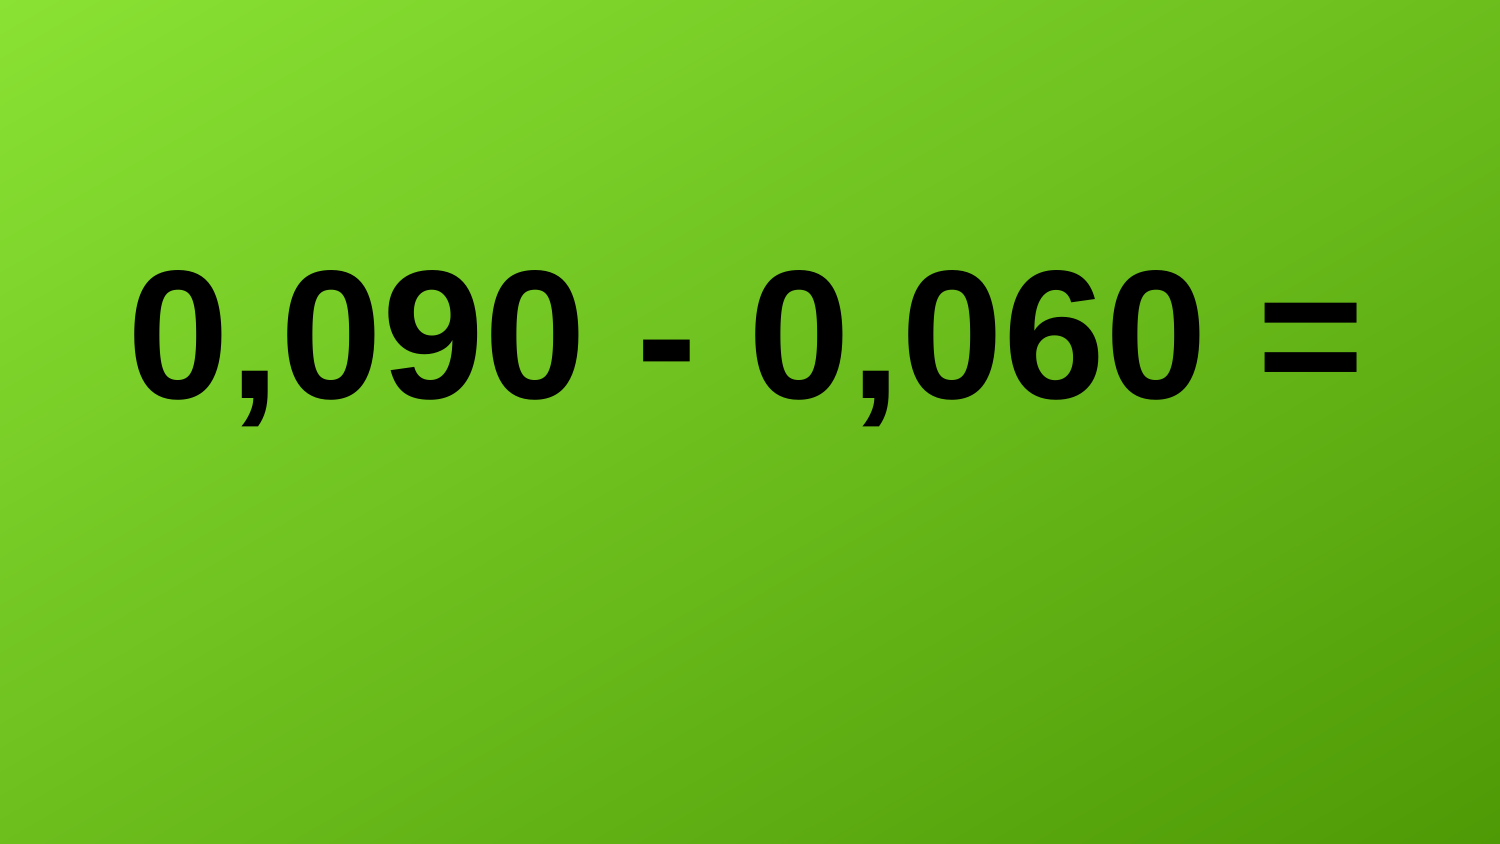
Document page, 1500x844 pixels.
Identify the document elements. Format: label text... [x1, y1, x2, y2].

title 0,090 - 0,060 = [112, 259, 1388, 450]
